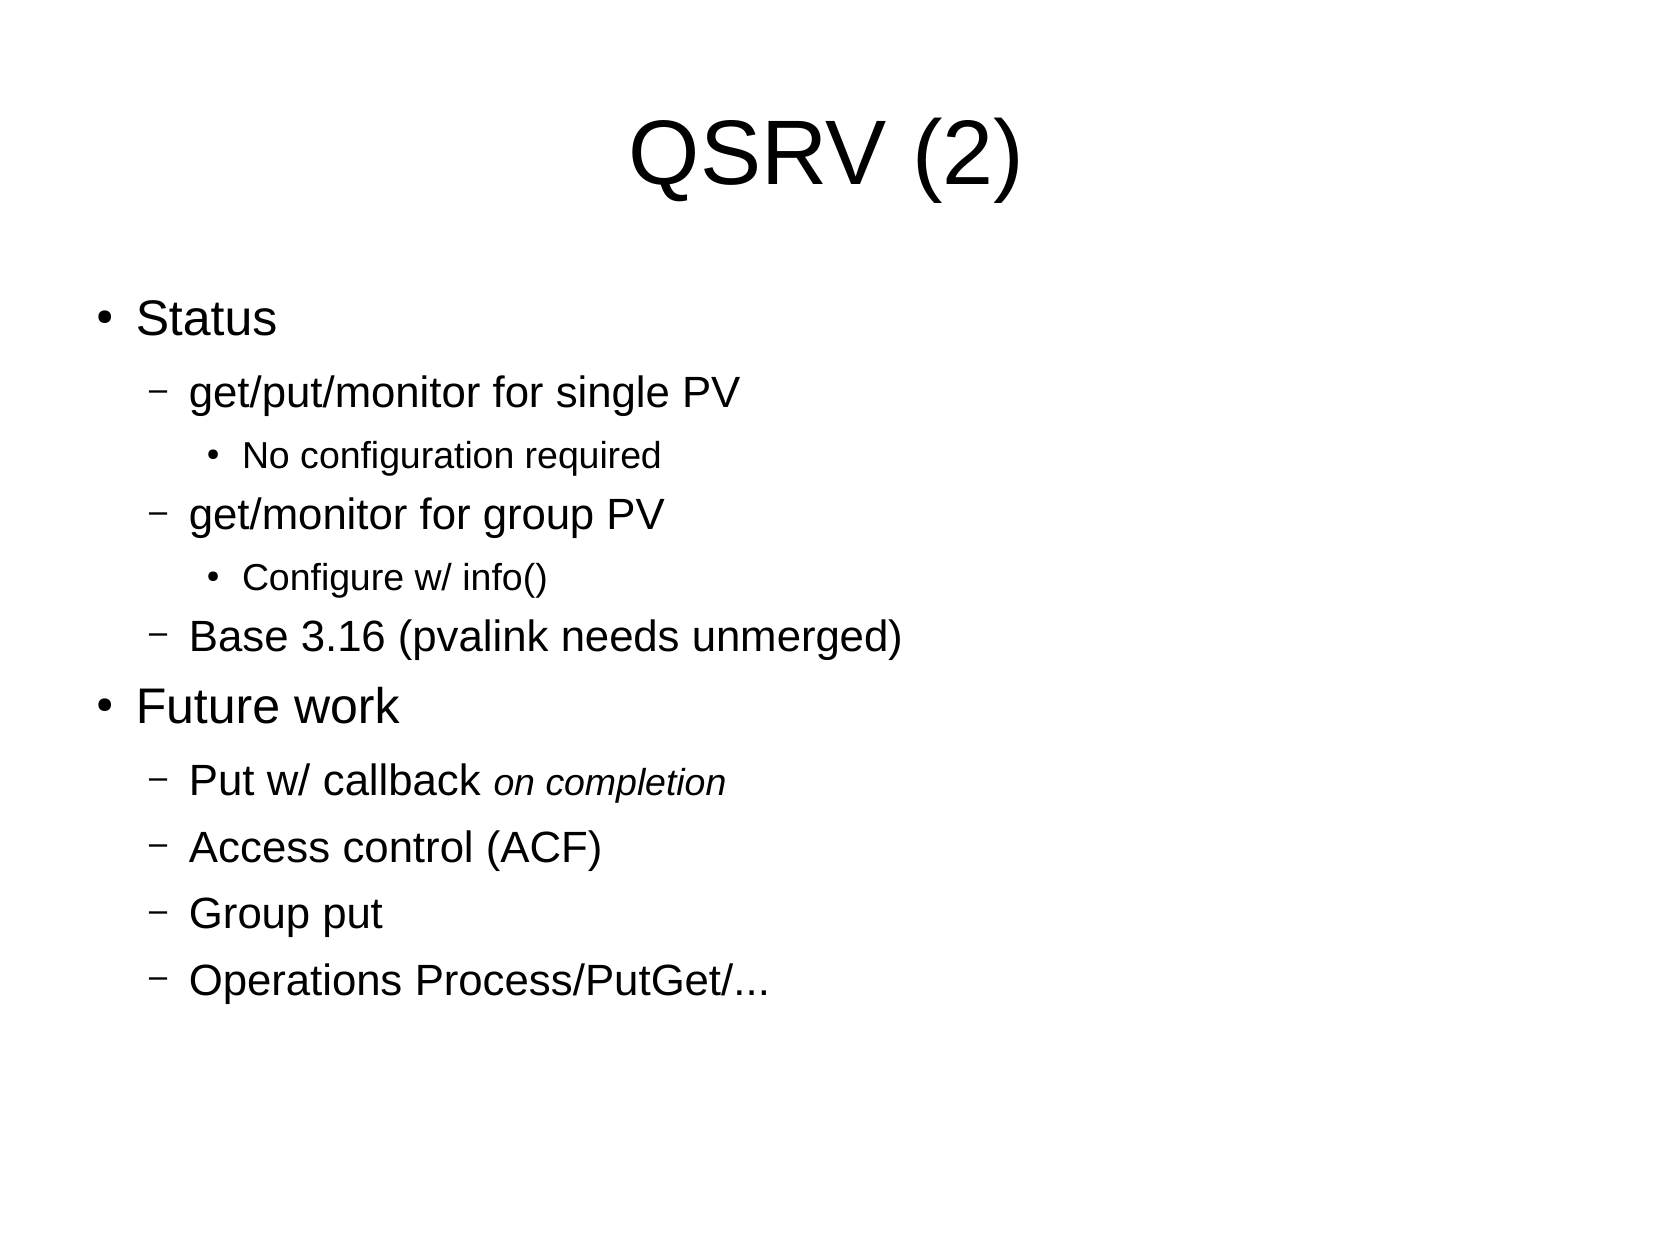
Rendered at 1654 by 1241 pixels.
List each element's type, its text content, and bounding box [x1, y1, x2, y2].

list Status get/put/monitor for single PV No configuration required get/monitor for group PV Configure w/ info() Base 3.16 (pvalink needs unmerged) Future work Put w/ callback on completion Access control (ACF) Group put Operations Process/PutGet/... [82, 290, 1571, 1010]
title QSRV (2) [82, 49, 1571, 257]
